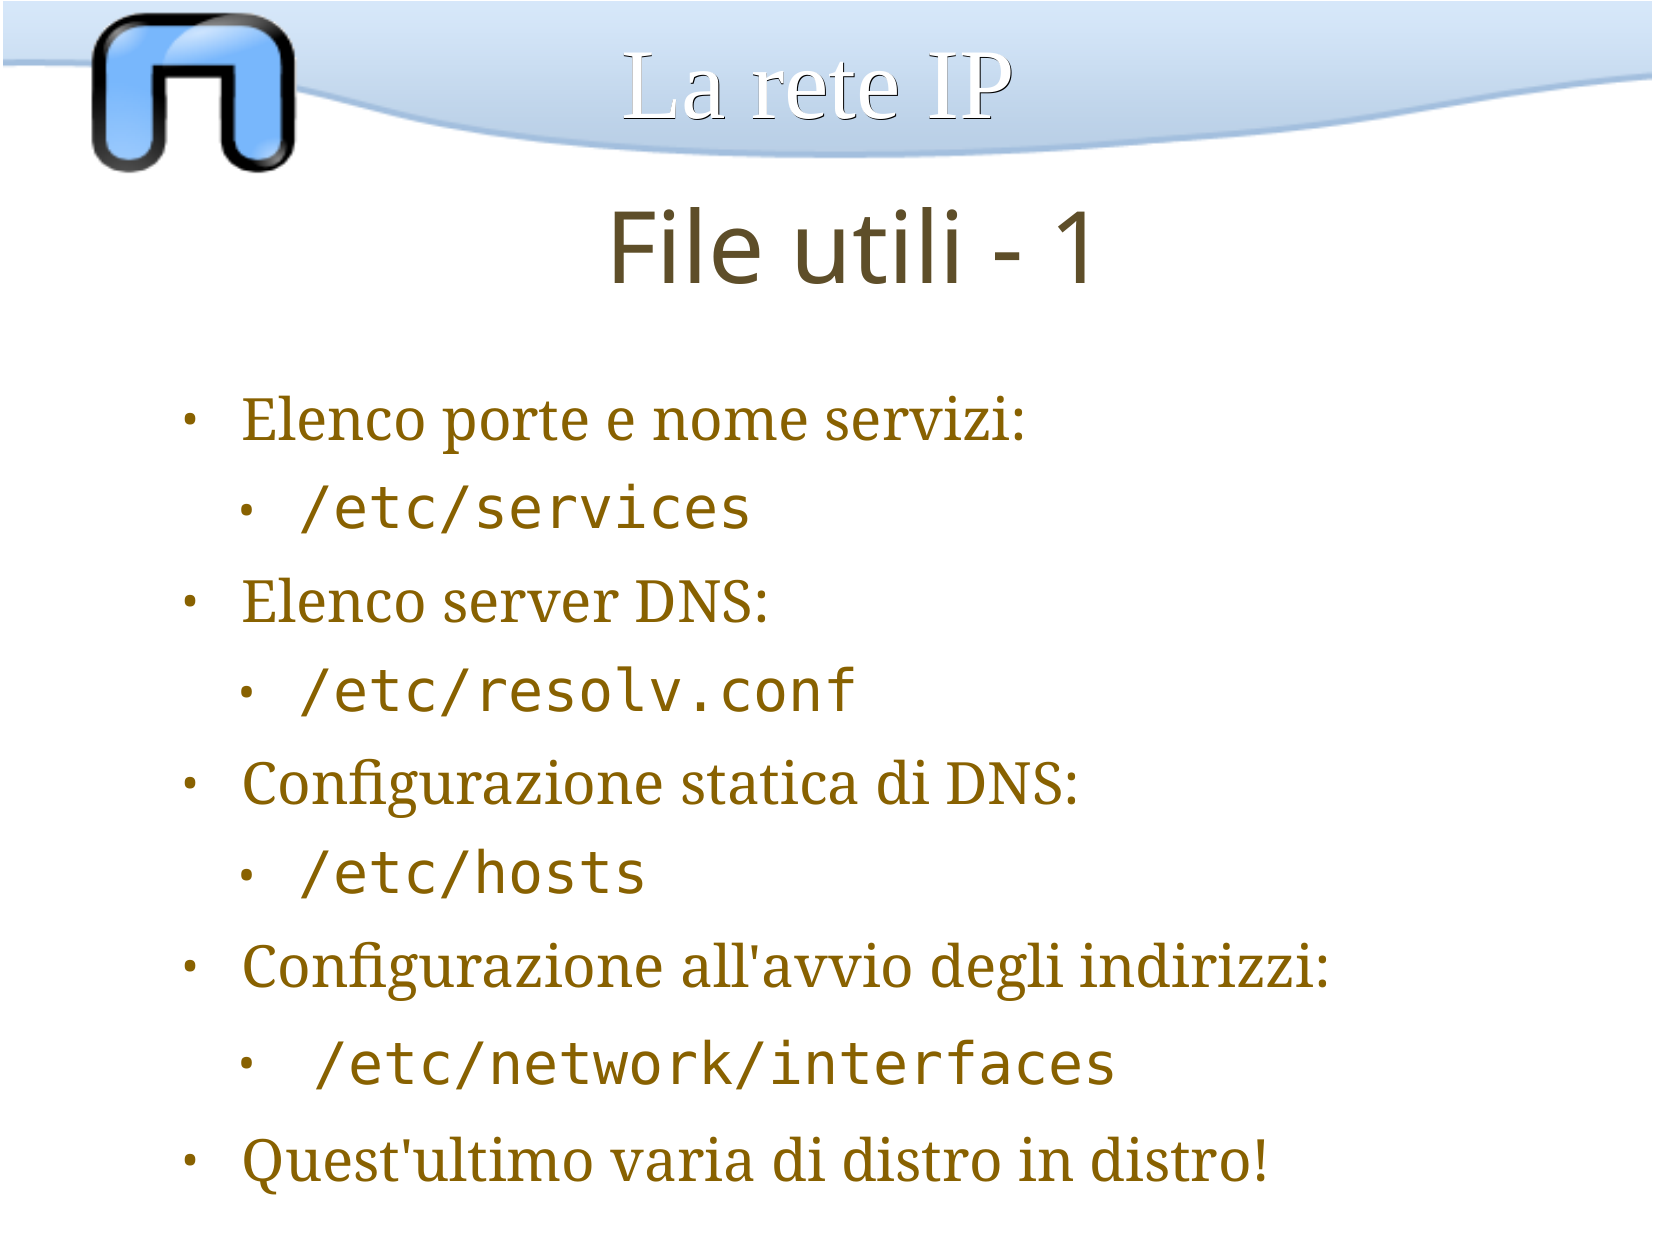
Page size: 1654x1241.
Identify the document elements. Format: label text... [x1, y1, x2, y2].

list Elenco porte e nome servizi: /etc/services Elenco server DNS: /etc/resolv.conf Configurazione statica di DNS: /etc/hosts Configurazione all'avvio degli indirizzi: /etc/network/interfaces Quest'ultimo varia di distro in distro! [147, 408, 1565, 1241]
text_box La rete IP [573, 29, 1063, 82]
picture [0, 0, 1654, 1241]
title File utili - 1 [147, 82, 1565, 408]
